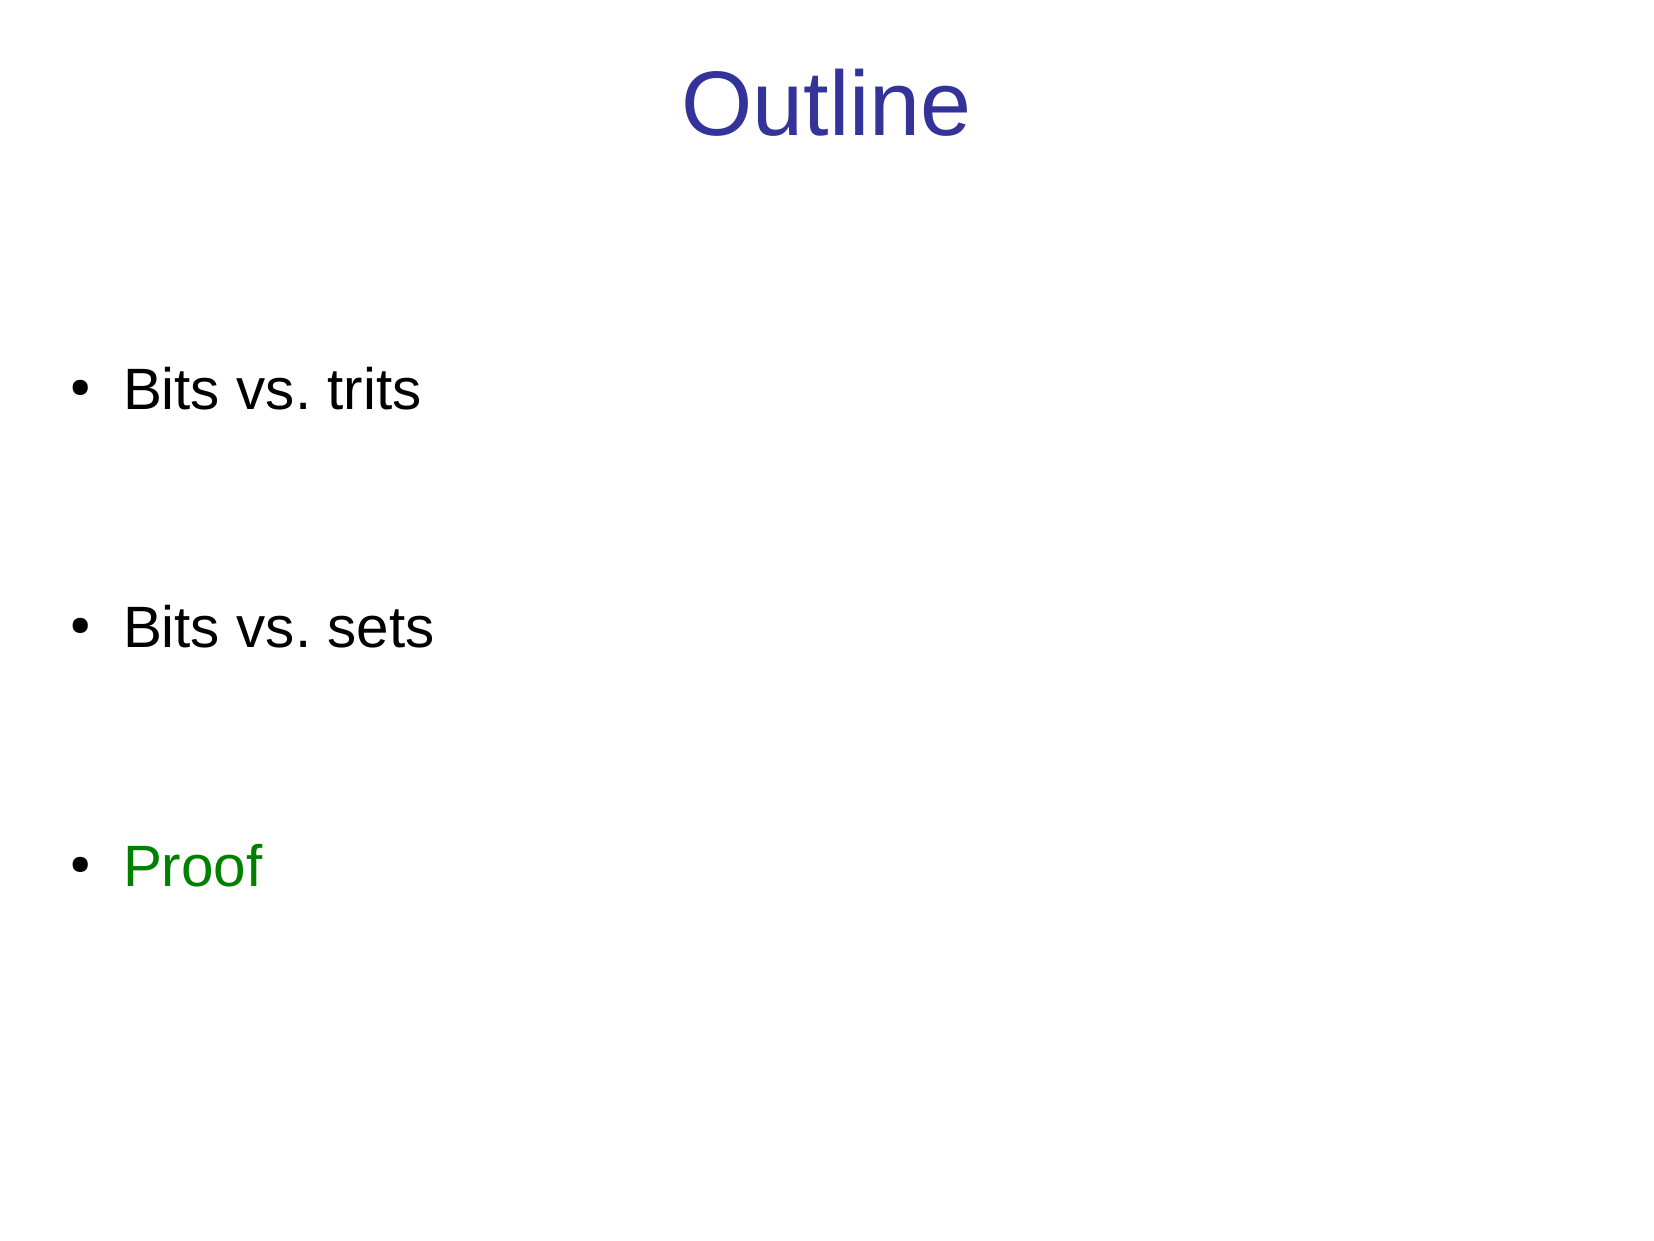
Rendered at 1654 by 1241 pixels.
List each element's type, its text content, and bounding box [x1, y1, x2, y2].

title Outline [124, 0, 1530, 208]
list Bits vs. trits Bits vs. sets Proof [37, 110, 1654, 1238]
